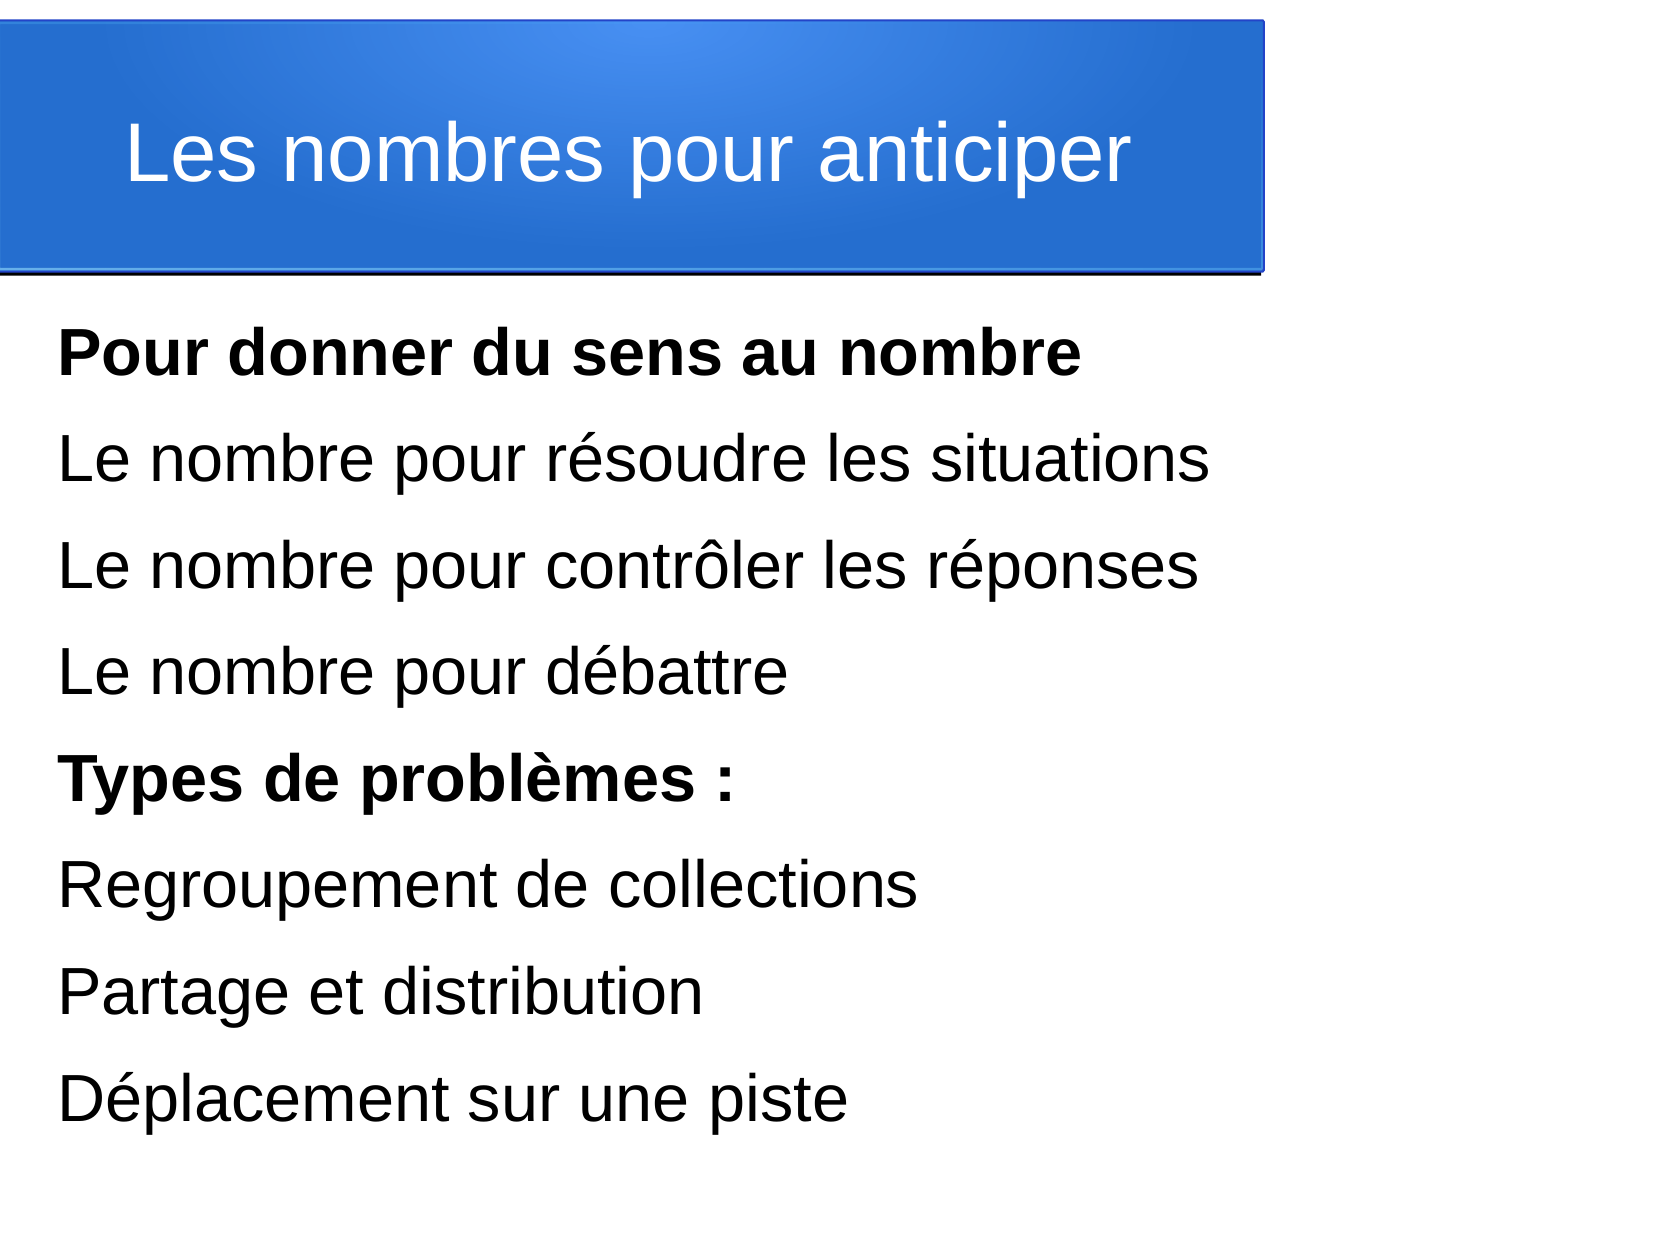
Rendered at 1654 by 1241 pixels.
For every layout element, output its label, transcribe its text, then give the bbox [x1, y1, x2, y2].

title Les nombres pour anticiper [0, 49, 1227, 257]
list Pour donner du sens au nombre Le nombre pour résoudre les situations Le nombre pour contrôler les réponses Le nombre pour débattre Types de problèmes : Regroupement de collections Partage et distribution Déplacement sur une piste [57, 314, 1522, 1154]
